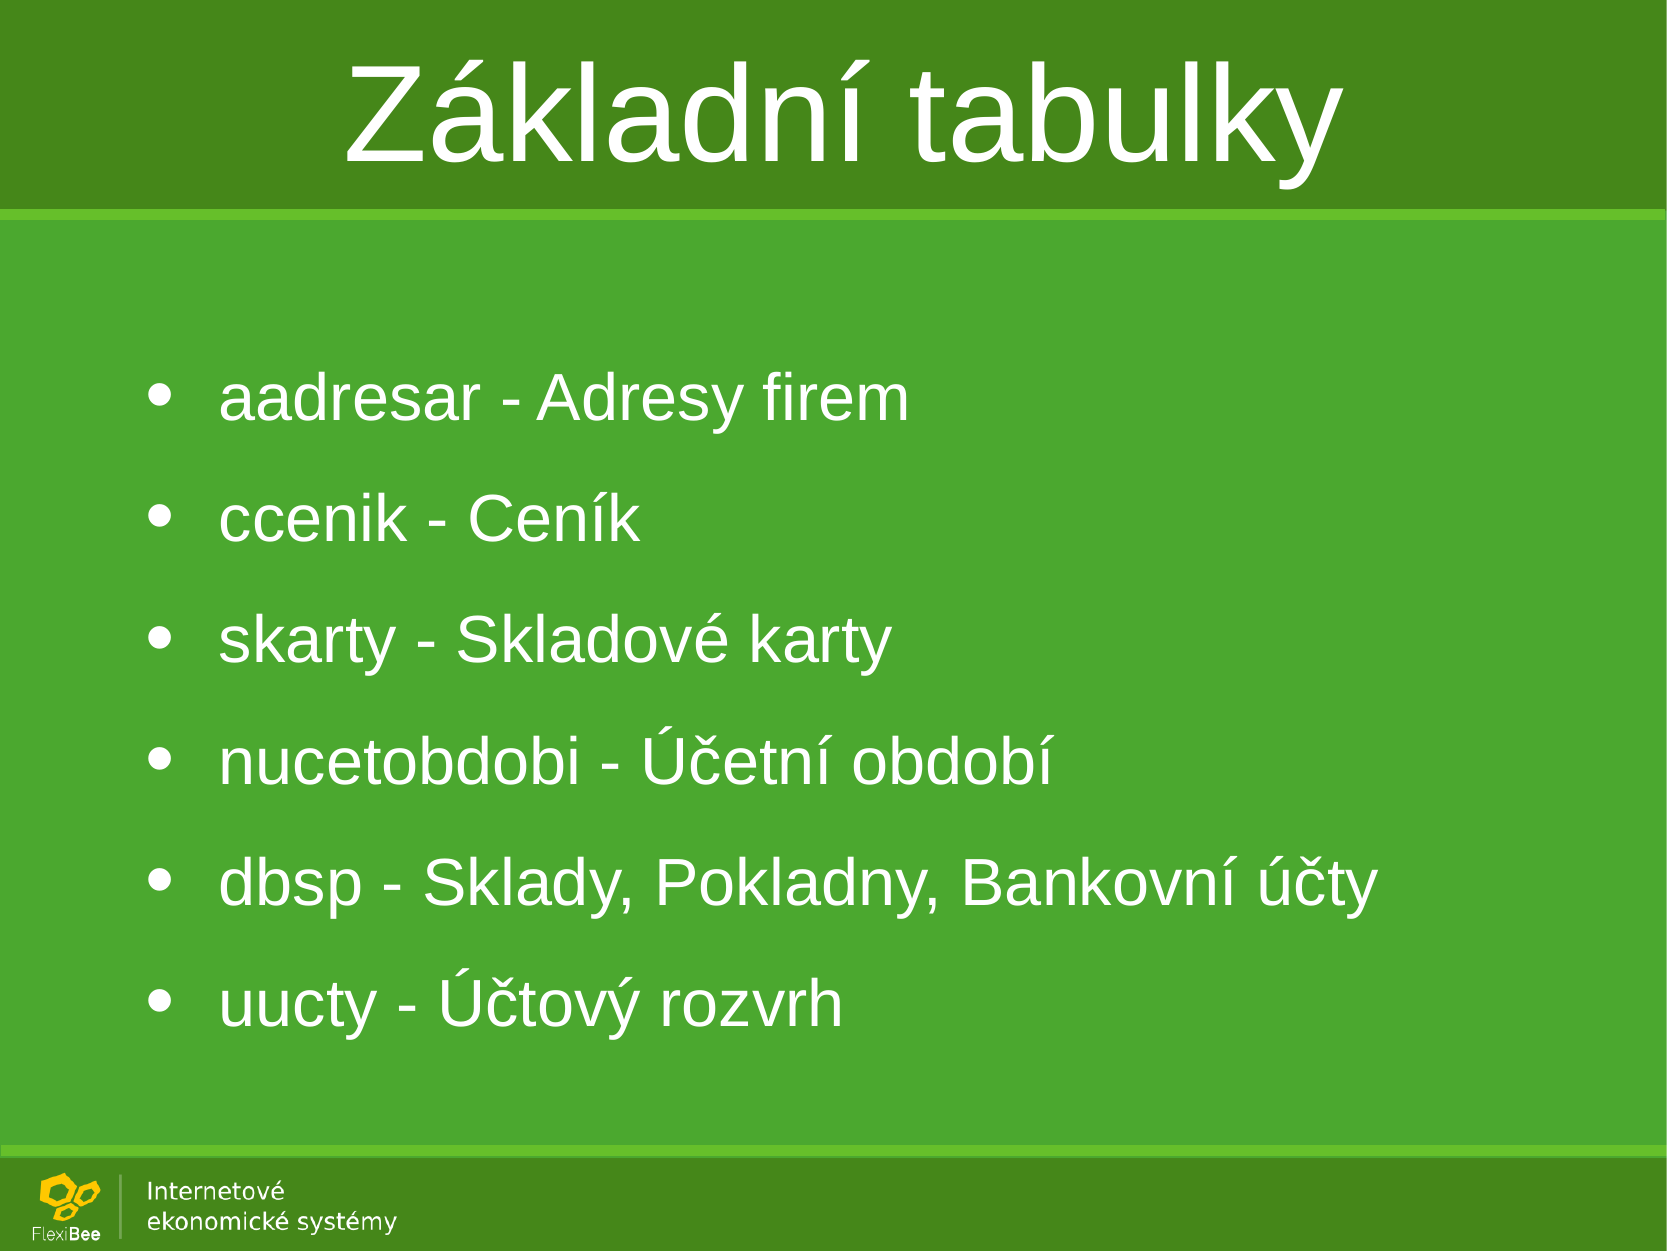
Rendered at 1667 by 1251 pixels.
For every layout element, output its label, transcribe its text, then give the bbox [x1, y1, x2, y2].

title Základní tabulky [118, 0, 1571, 361]
list aadresar - Adresy firem ccenik - Ceník skarty - Skladové karty nucetobdobi - Účetní období dbsp - Sklady, Pokladny, Bankovní účty uucty - Účtový rozvrh [106, 295, 1560, 1099]
picture [0, 0, 1667, 1251]
